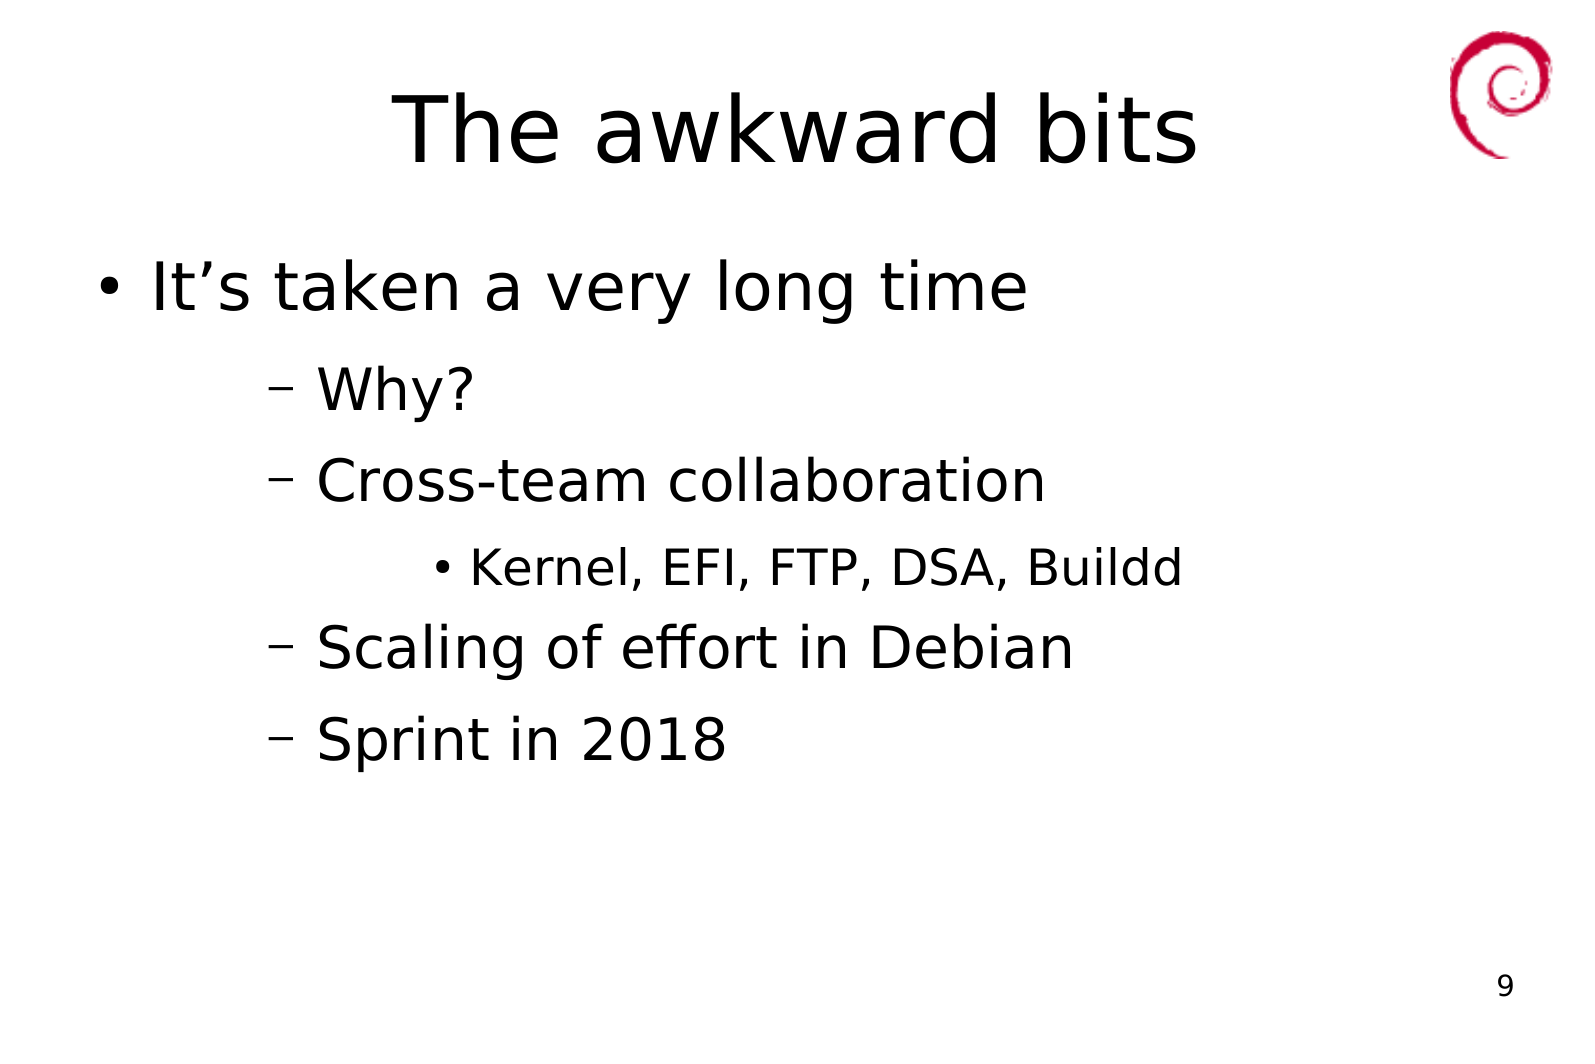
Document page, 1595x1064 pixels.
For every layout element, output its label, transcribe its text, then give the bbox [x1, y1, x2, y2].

list It’s taken a very long time Why? Cross-team collaboration Kernel, EFI, FTP, DSA, Buildd Scaling of effort in Debian Sprint in 2018 [79, 248, 1515, 951]
picture [1450, 31, 1555, 159]
title The awkward bits [79, 42, 1515, 220]
